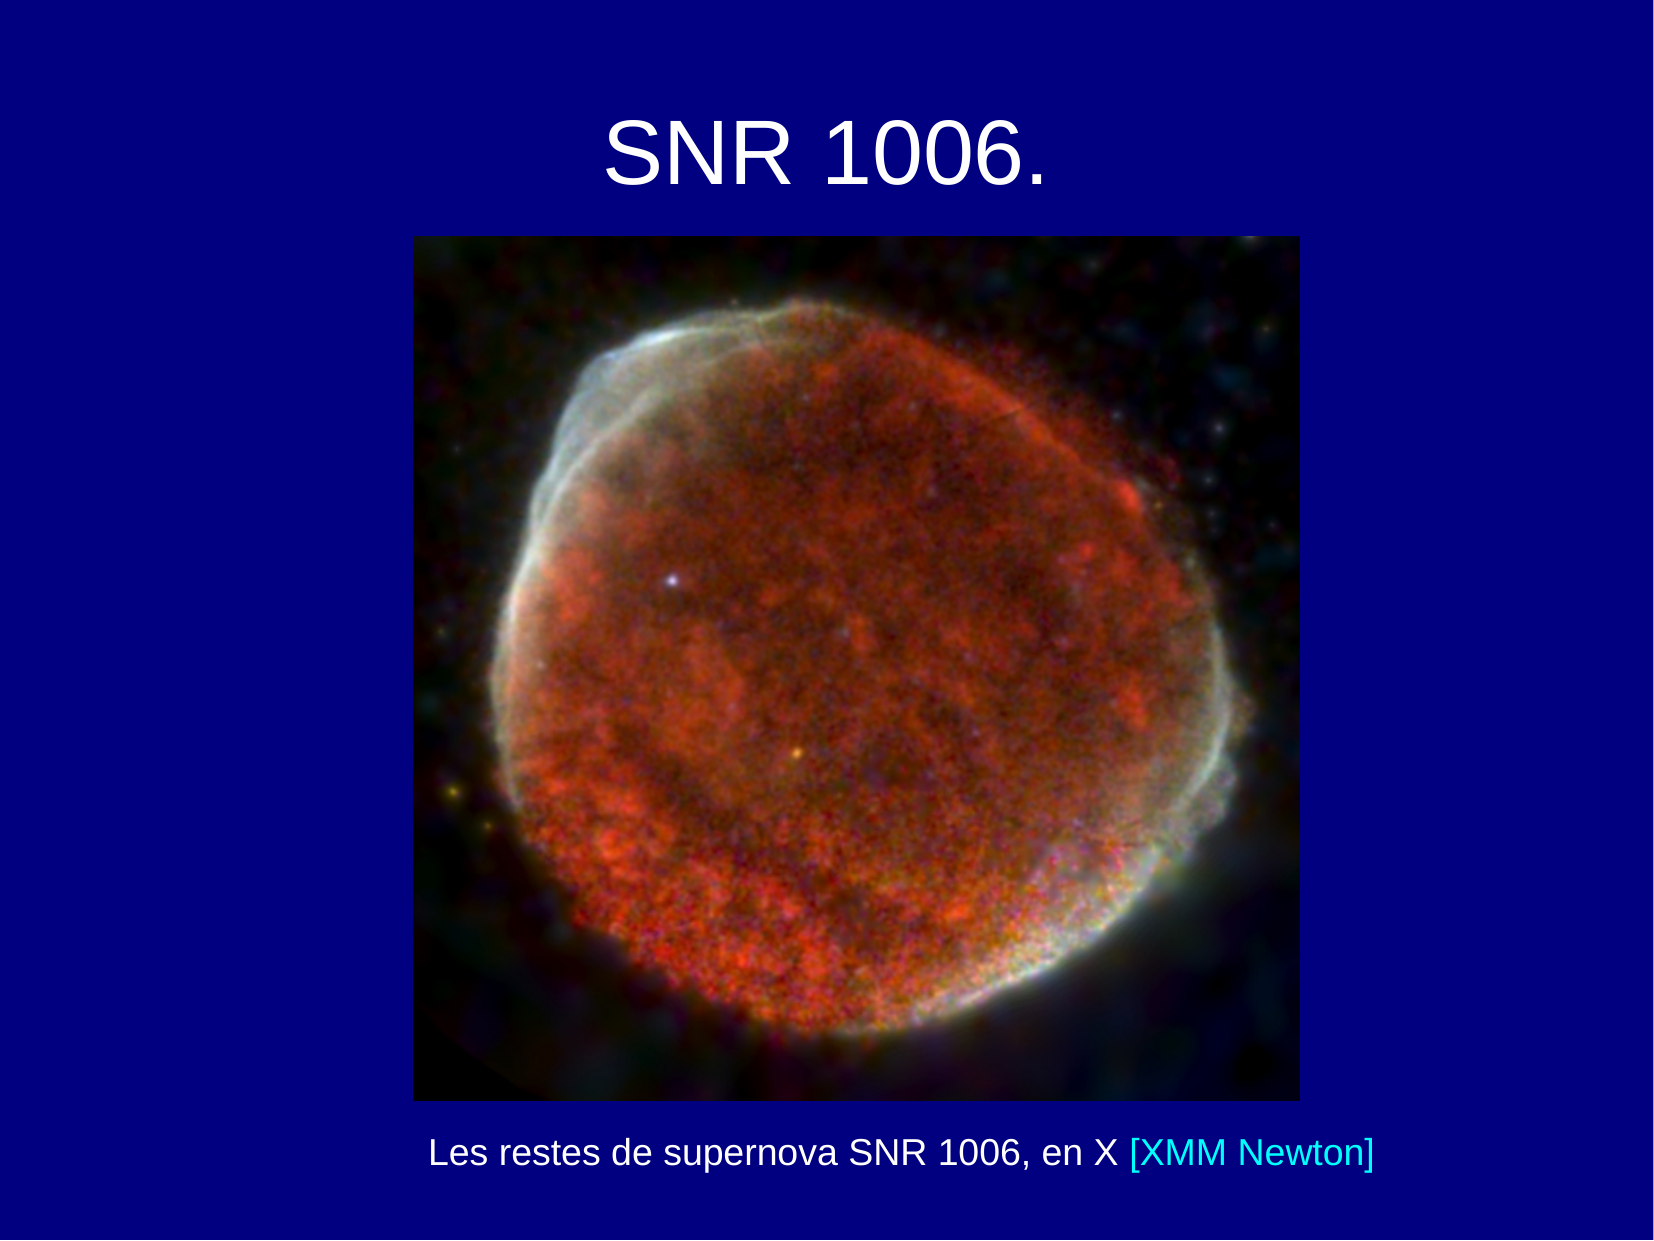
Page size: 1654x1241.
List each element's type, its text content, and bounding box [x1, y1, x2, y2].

title SNR 1006. [82, 49, 1571, 257]
text_box Les restes de supernova SNR 1006, en X [XMM Newton] [413, 1124, 1389, 1182]
picture [413, 236, 1300, 1101]
